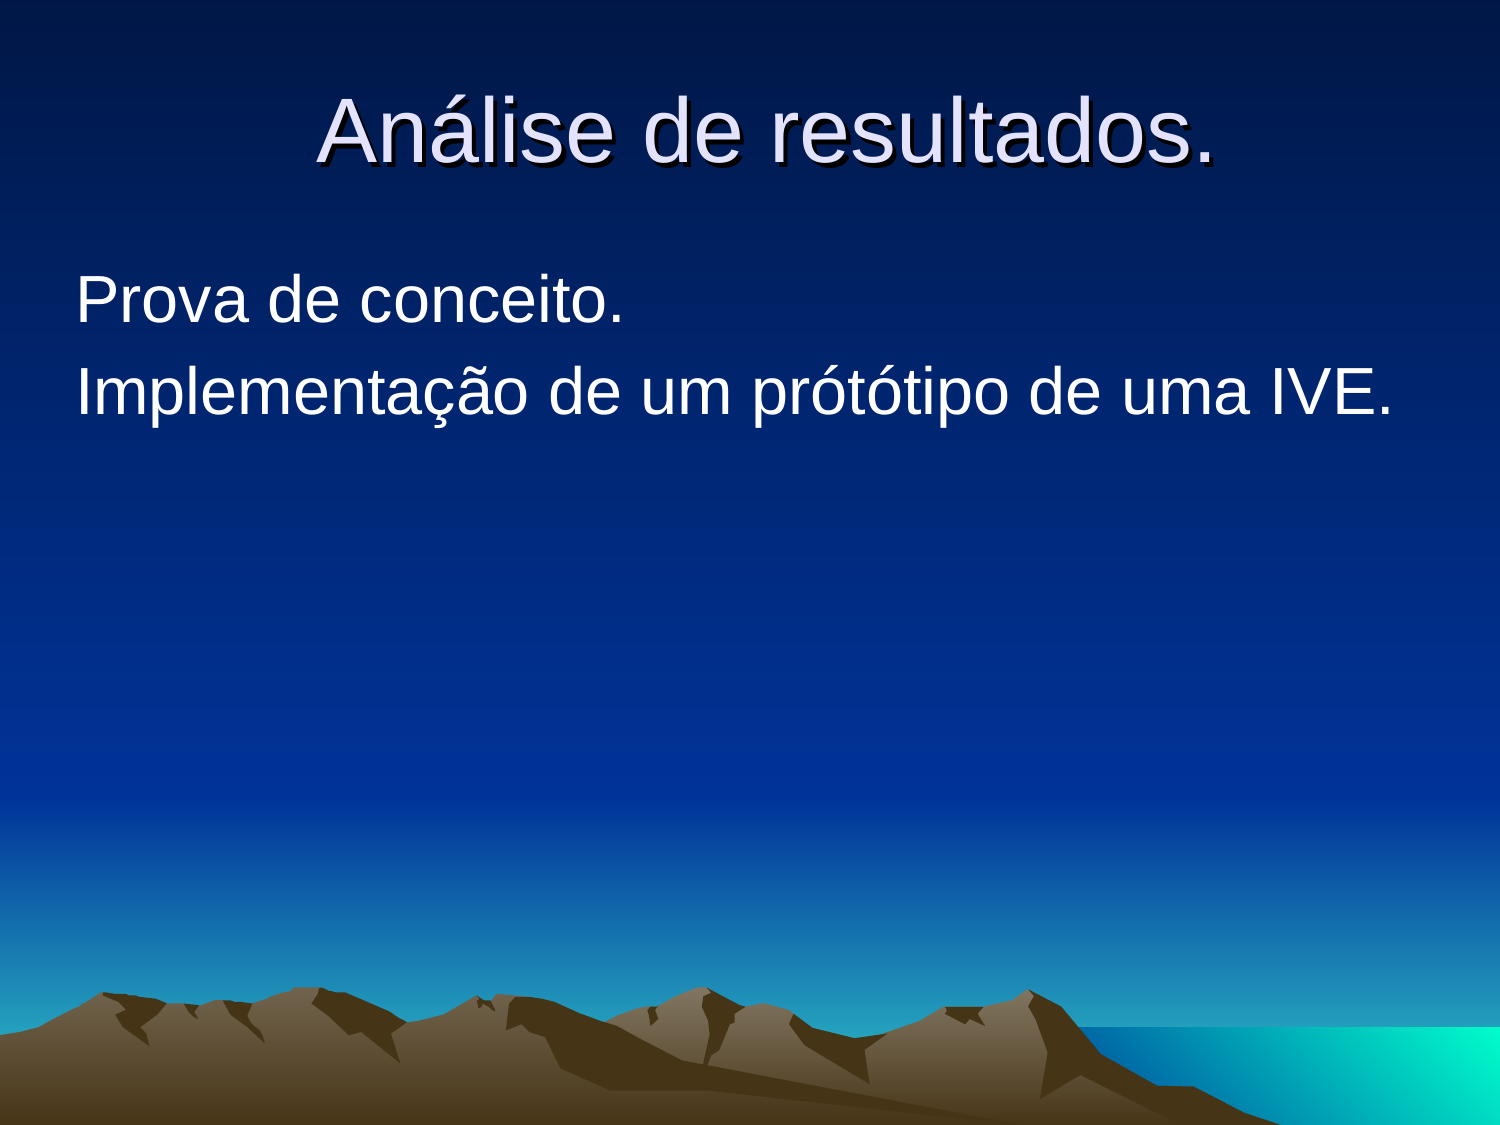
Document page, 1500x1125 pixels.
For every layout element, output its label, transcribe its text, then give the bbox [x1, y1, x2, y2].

list Prova de conceito. Implementação de um prótótipo de uma IVE. [75, 262, 1426, 986]
title Análise de resultados. [75, 20, 1426, 242]
